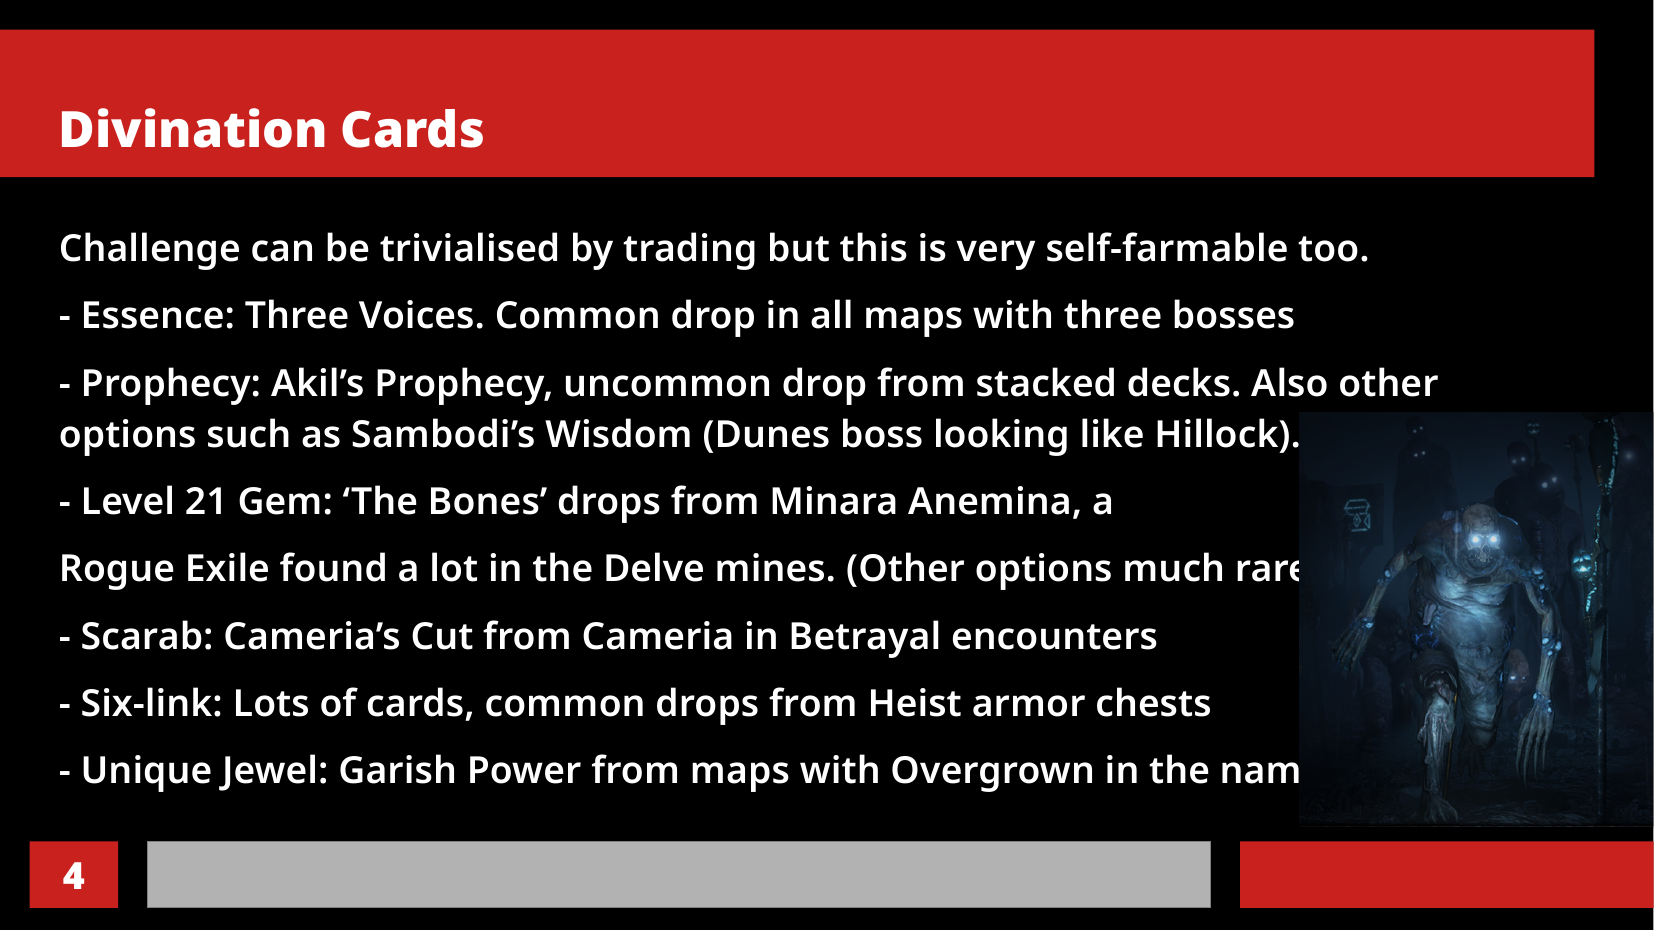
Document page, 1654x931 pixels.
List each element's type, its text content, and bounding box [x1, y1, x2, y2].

picture [1299, 412, 1654, 827]
list Challenge can be trivialised by trading but this is very self-farmable too. - Essence: Three Voices. Common drop in all maps with three bosses - Prophecy: Akil’s Prophecy, uncommon drop from stacked decks. Also other options such as Sambodi’s Wisdom (Dunes boss looking like Hillock). - Level 21 Gem: ‘The Bones’ drops from Minara Anemina, a Rogue Exile found a lot in the Delve mines. (Other options much rarer) - Scarab: Cameria’s Cut from Cameria in Betrayal encounters - Six-link: Lots of cards, common drops from Heist armor chests - Unique Jewel: Garish Power from maps with Overgrown in the name [59, 221, 1565, 798]
title Divination Cards [59, 44, 1595, 163]
